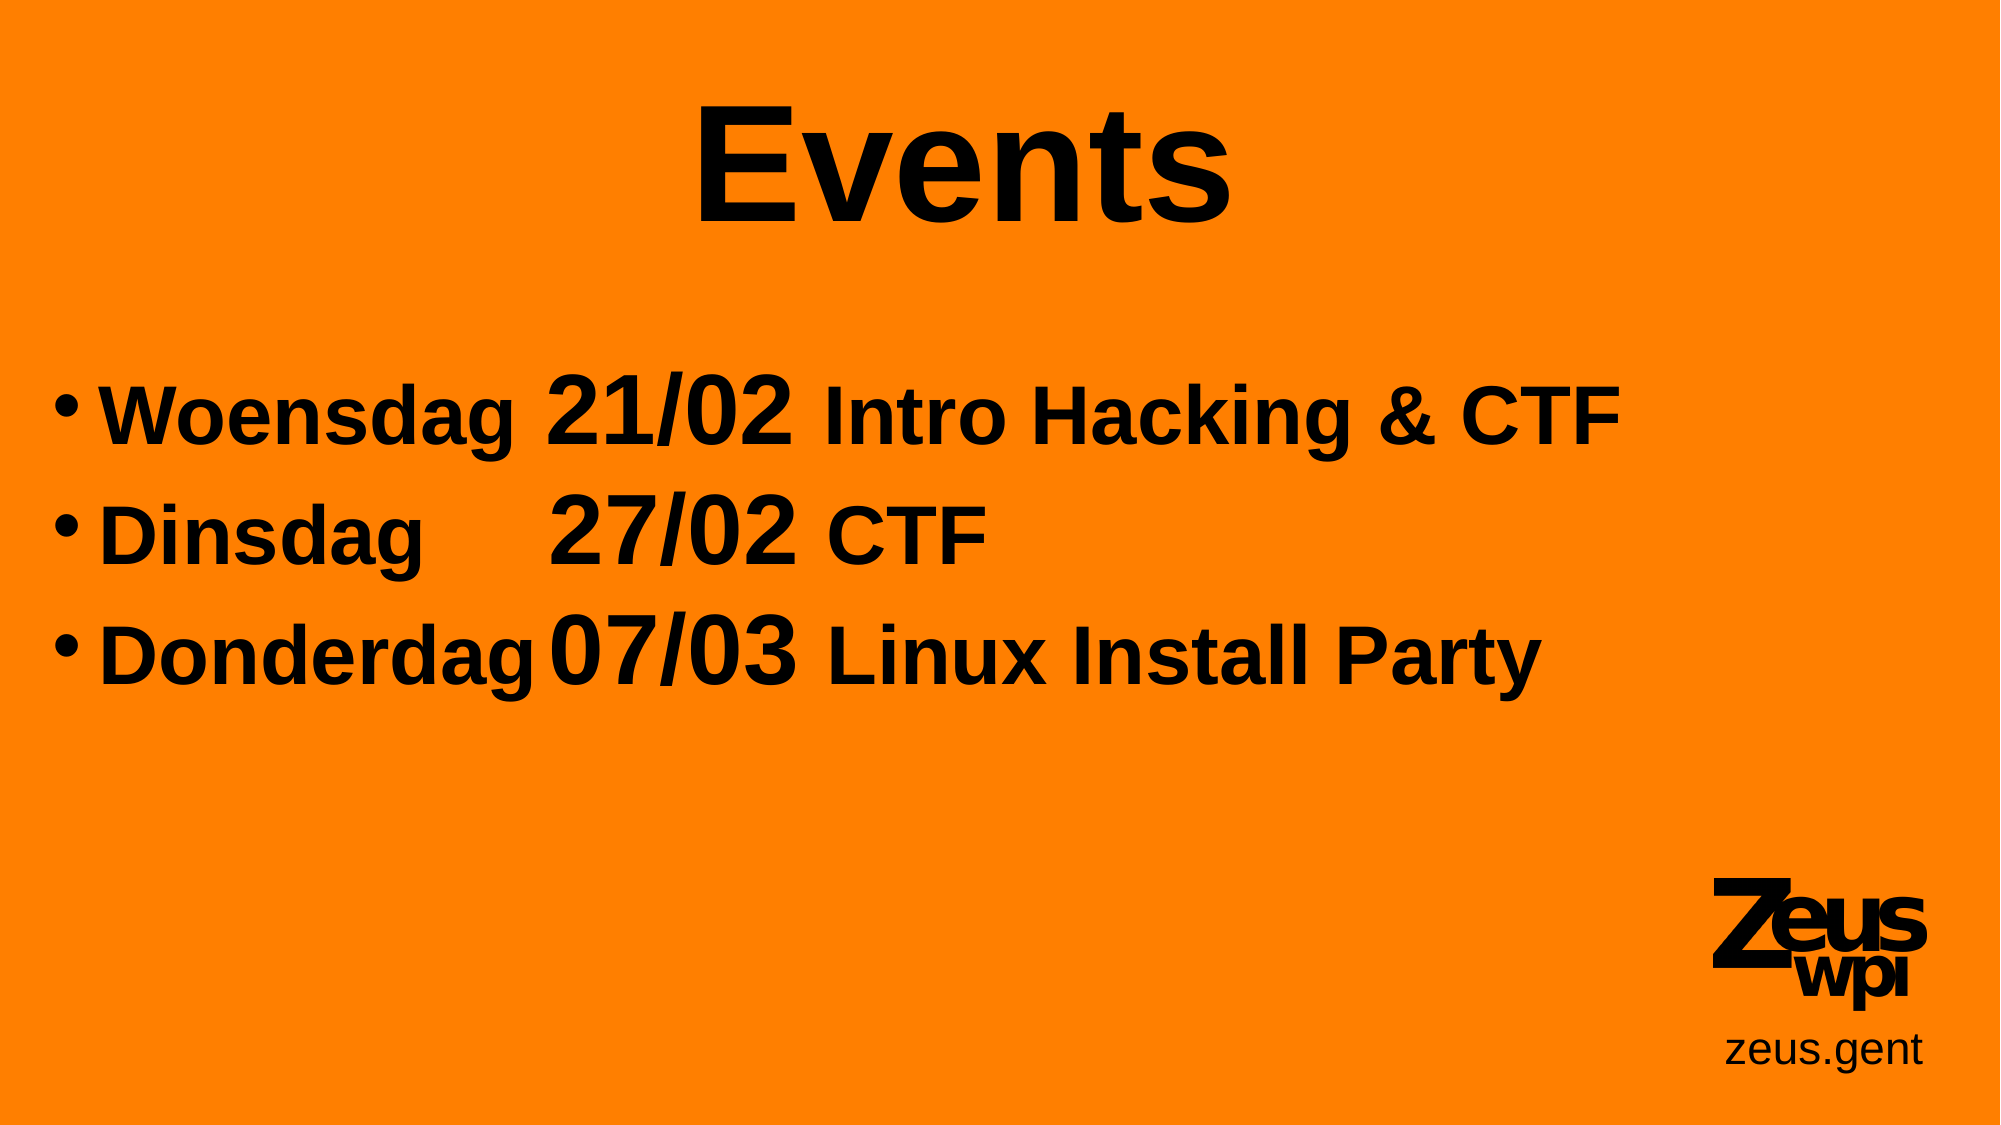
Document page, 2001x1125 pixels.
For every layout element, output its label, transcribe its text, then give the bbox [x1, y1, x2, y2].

text_box Woensdag 21/02 Intro Hacking & CTF Dinsdag 27/02 CTF Donderdag 07/03 Linux Install Party [37, 337, 2000, 713]
text_box Events [674, 47, 1341, 263]
text_box zeus.gent [1709, 1010, 2000, 1081]
picture [1713, 878, 1927, 1010]
